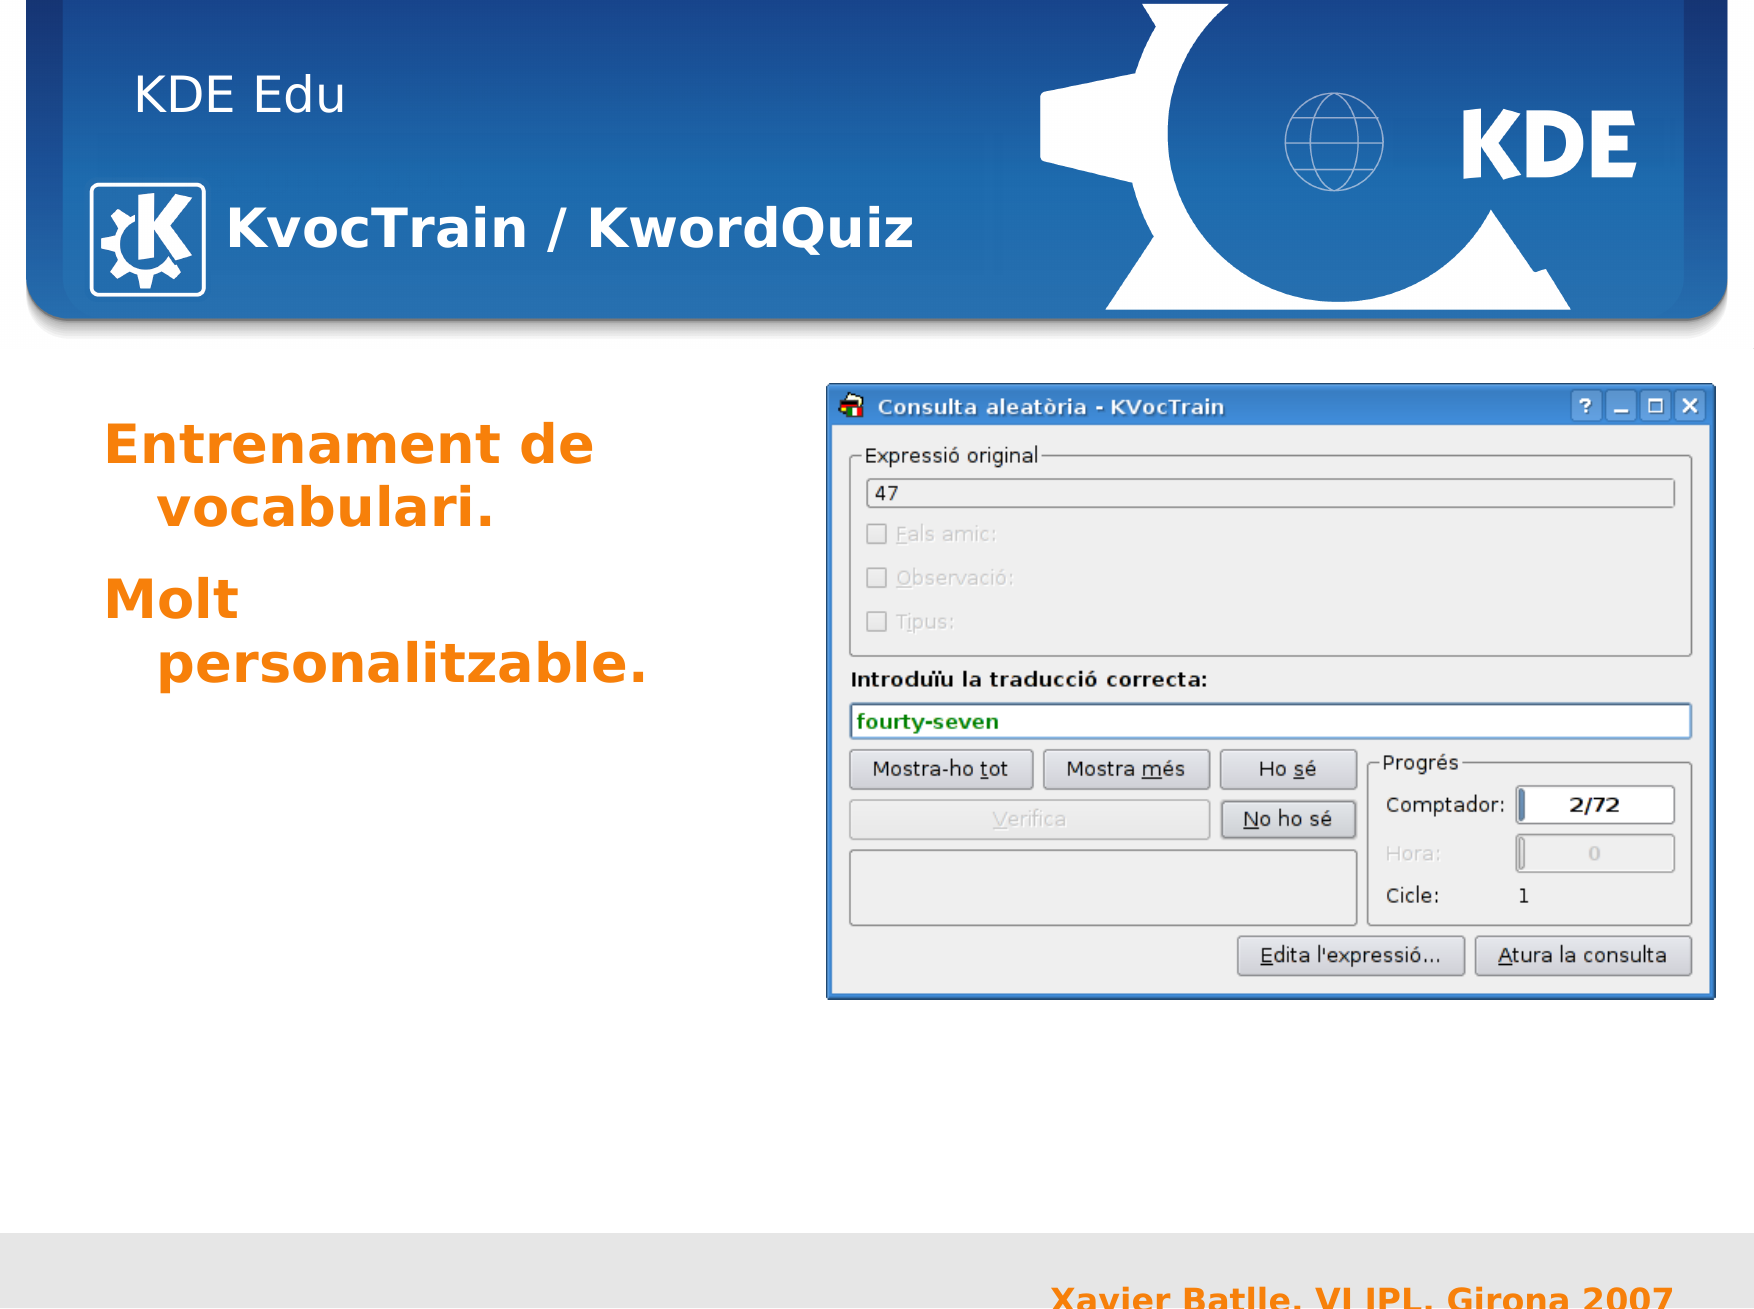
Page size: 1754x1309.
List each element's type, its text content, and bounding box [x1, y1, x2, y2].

picture [0, 0, 1754, 349]
list Entrenament de vocabulari. Molt personalitzable. [86, 413, 709, 1150]
picture [826, 383, 1716, 1000]
title KvocTrain / KwordQuiz [225, 194, 1126, 264]
